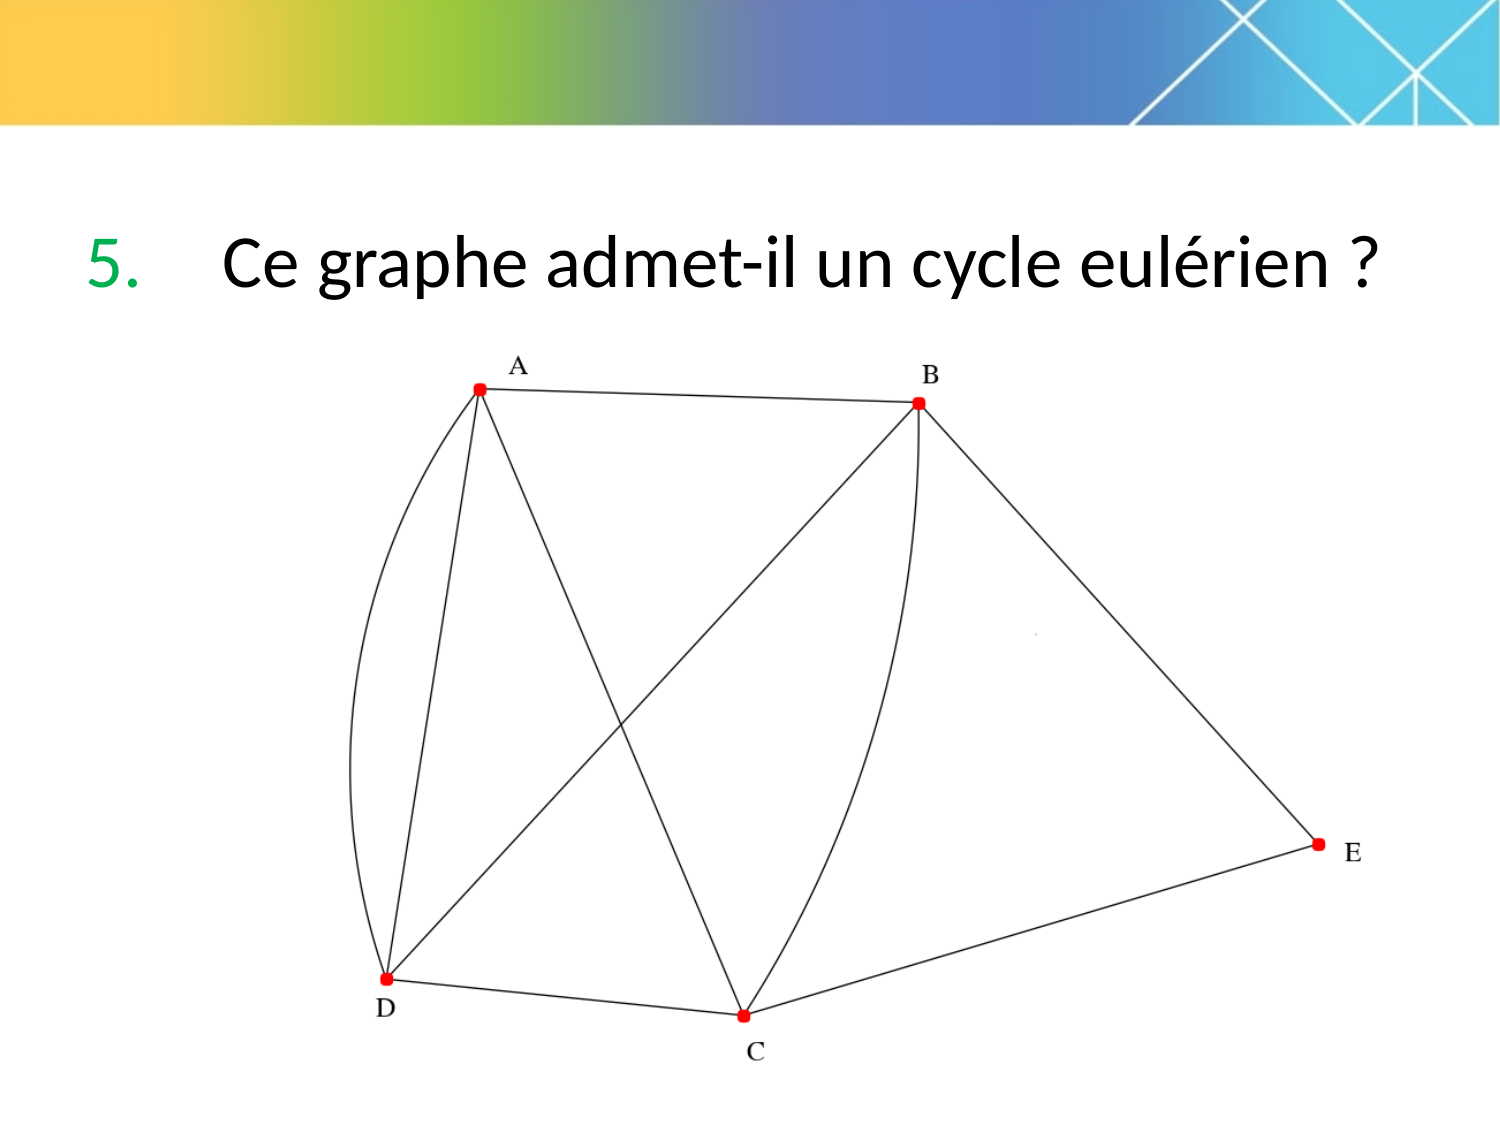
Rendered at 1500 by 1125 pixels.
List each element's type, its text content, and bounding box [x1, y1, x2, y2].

title Ce graphe admet-il un cycle eulérien ? [70, 172, 1500, 343]
picture [301, 342, 1377, 1065]
